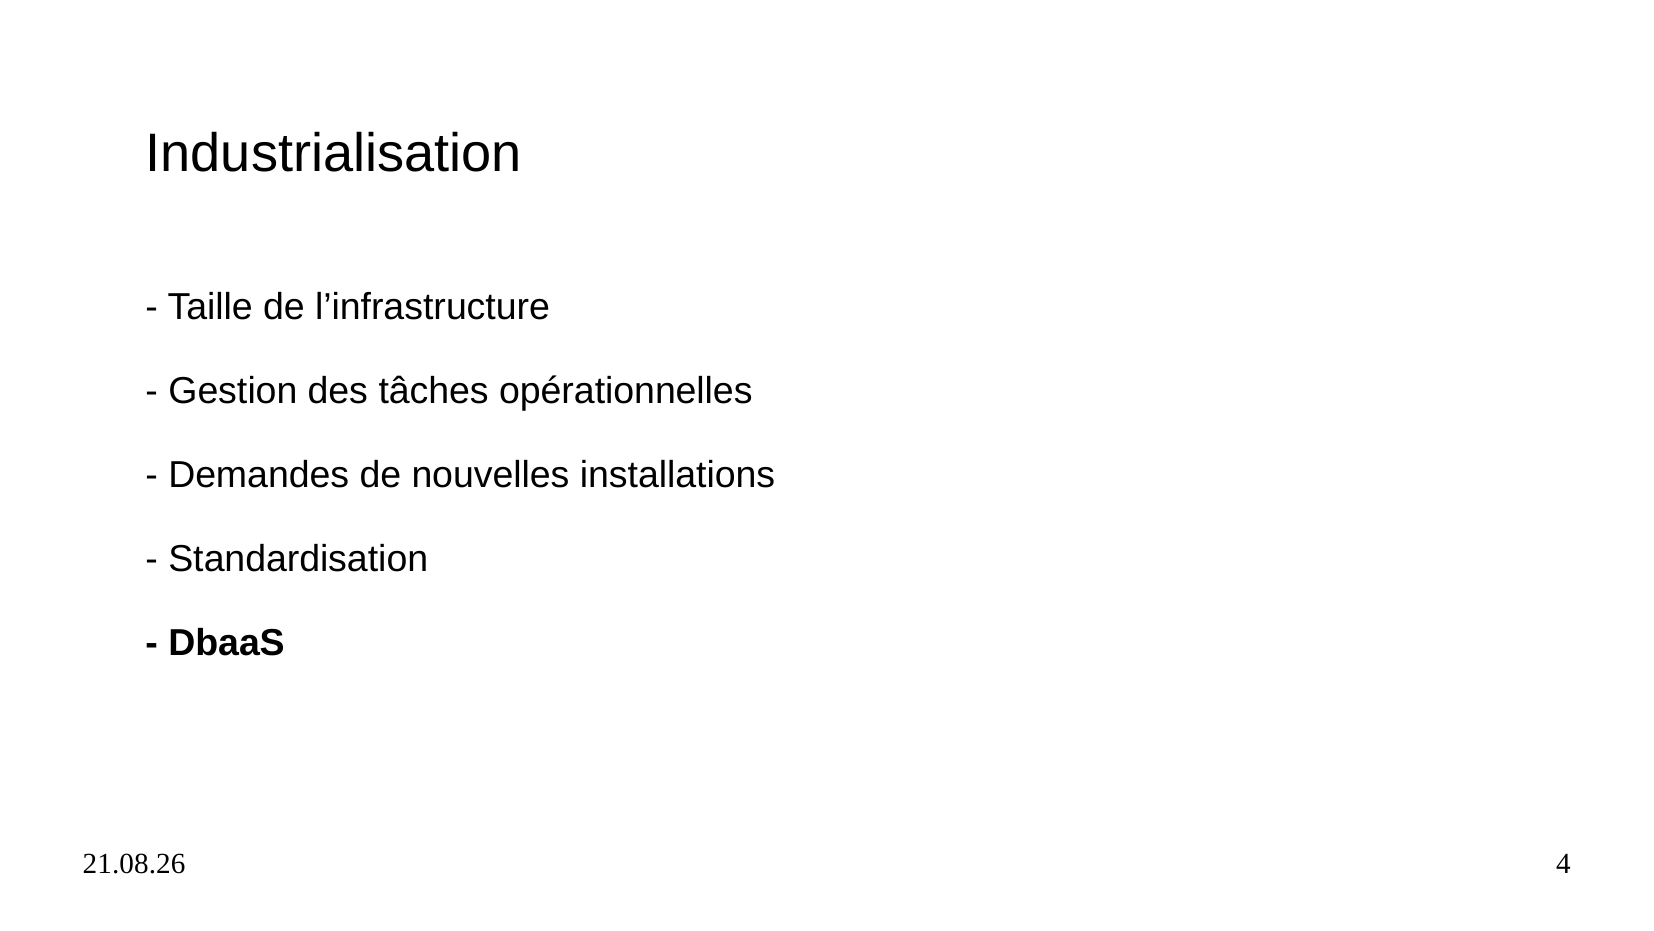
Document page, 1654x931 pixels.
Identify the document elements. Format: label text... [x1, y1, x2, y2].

subtitle Industrialisation - Taille de l’infrastructure - Gestion des tâches opérationnelles - Demandes de nouvelles installations - Standardisation - DbaaS [145, 122, 1634, 896]
